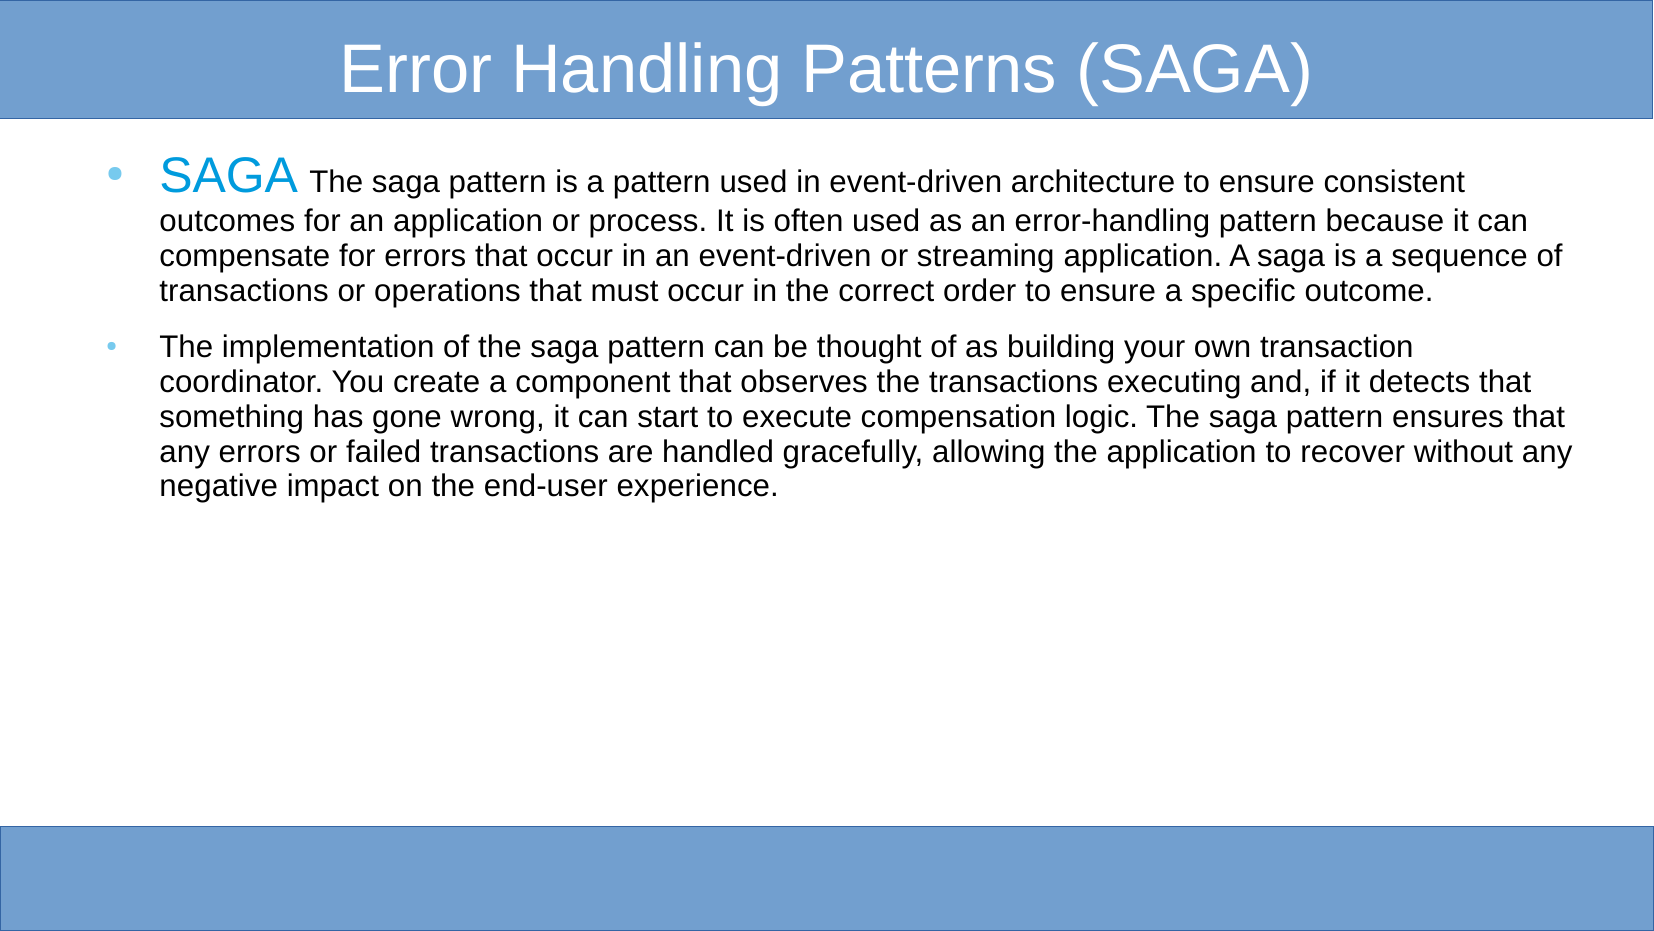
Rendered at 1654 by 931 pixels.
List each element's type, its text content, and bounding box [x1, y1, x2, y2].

title Error Handling Patterns (SAGA) [59, 29, 1595, 108]
list SAGA The saga pattern is a pattern used in event-driven architecture to ensure consistent outcomes for an application or process. It is often used as an error-handling pattern because it can compensate for errors that occur in an event-driven or streaming application. A saga is a sequence of transactions or operations that must occur in the correct order to ensure a specific outcome. The implementation of the saga pattern can be thought of as building your own transaction coordinator. You create a component that observes the transactions executing and, if it detects that something has gone wrong, it can start to execute compensation logic. The saga pattern ensures that any errors or failed transactions are handled gracefully, allowing the application to recover without any negative impact on the end-user experience. [88, 147, 1577, 688]
